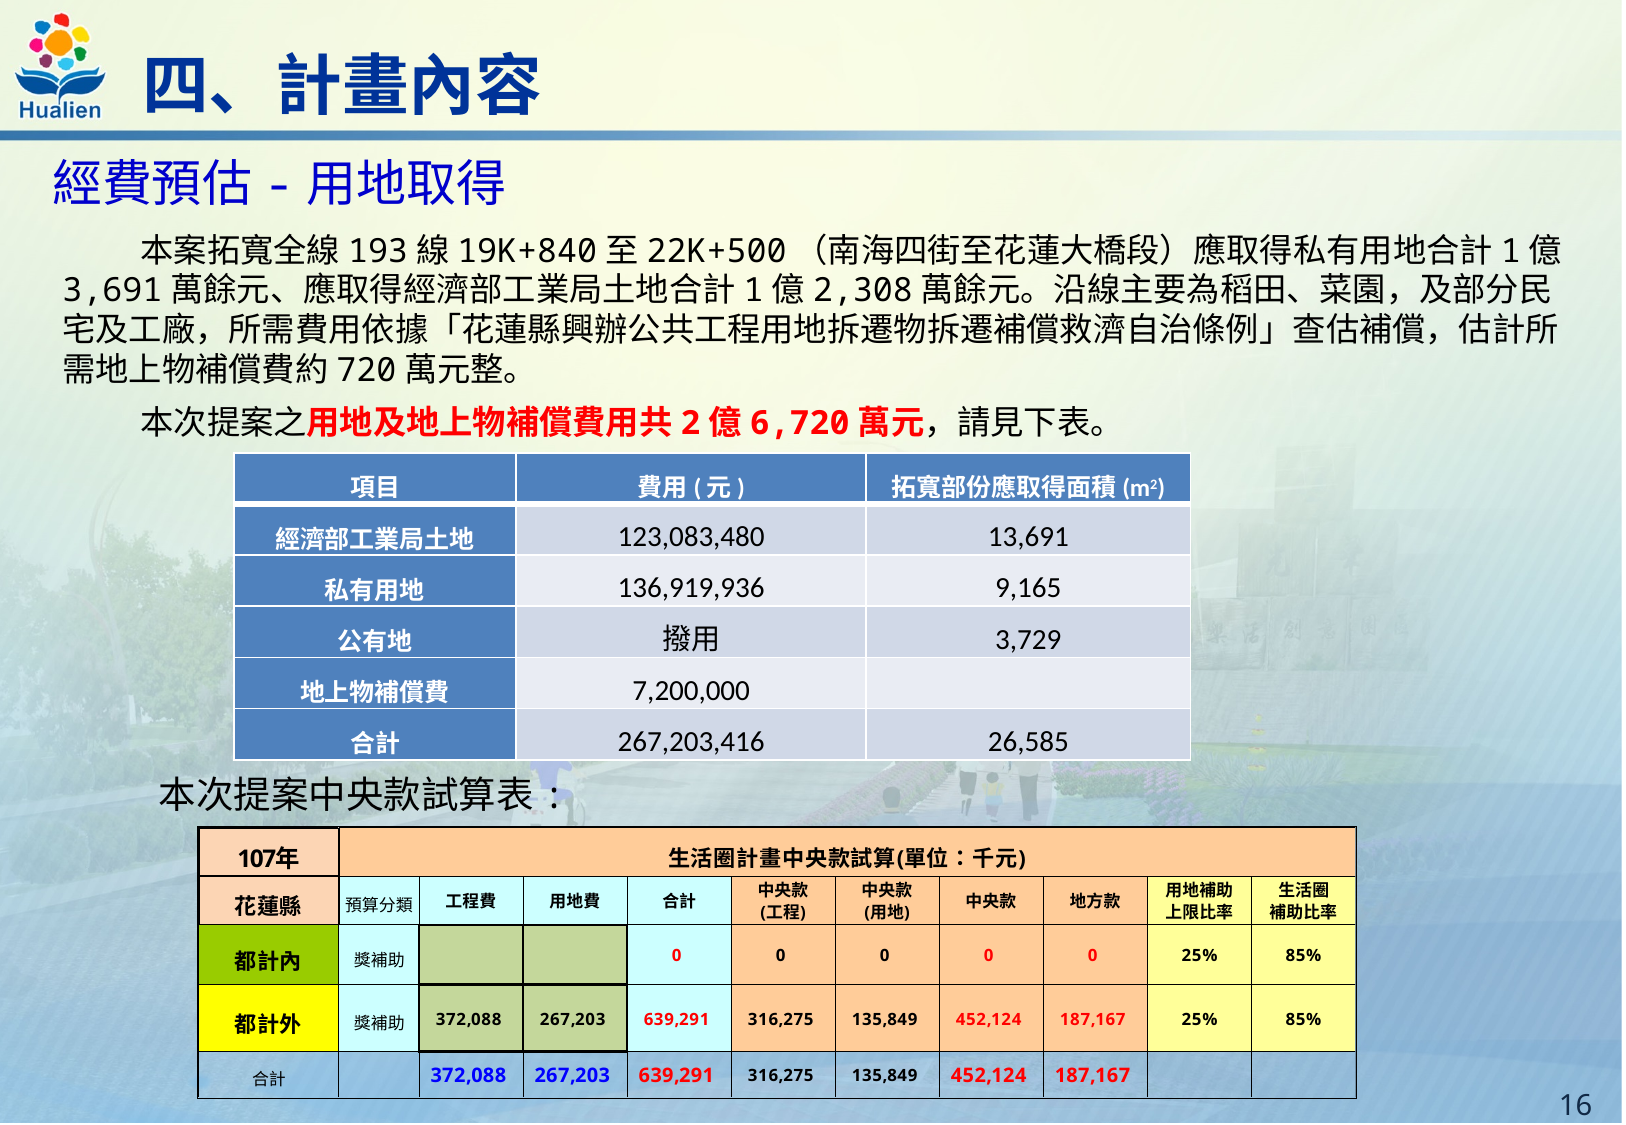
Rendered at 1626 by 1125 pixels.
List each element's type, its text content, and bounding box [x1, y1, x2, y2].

table_cell 136,919,936 [517, 556, 865, 605]
table_cell 26,585 [867, 709, 1190, 759]
text_box 四、計畫內容 [127, 36, 943, 129]
table_cell 合計 [235, 709, 515, 759]
table_header 項目 [235, 454, 515, 501]
picture [0, 0, 1622, 1123]
table_cell 私有用地 [235, 556, 515, 605]
slide_number <number> [1529, 1078, 1622, 1122]
table_header 費用(元) [517, 454, 865, 501]
table_cell 267,203,416 [517, 709, 865, 759]
table_cell 撥用 [517, 607, 865, 657]
text_box 本次提案中央款試算表: [144, 763, 581, 824]
table_cell 13,691 [867, 507, 1190, 554]
table_header 拓寬部份應取得面積(m2) [867, 454, 1190, 501]
text_box 本案拓寬全線193線19K+840至22K+500（南海四街至花蓮大橋段）應取得私有用地合計1億3,691萬餘元、應取得經濟部工業局土地合計1億2,308萬餘元。沿線主要為稻田、菜園，及部分民宅及工廠，所需費用依據「花蓮縣興辦公共工程用地拆遷物拆遷補償救濟自治條例」查估補償，估計所需地上物補償費約720萬元整。 本次提案之用地及地上物補償費用共2億6,720萬元，請見下表。 [47, 221, 1584, 449]
table_cell 公有地 [235, 607, 515, 657]
table_cell 123,083,480 [517, 507, 865, 554]
table_cell 7,200,000 [517, 658, 865, 708]
table_cell 9,165 [867, 556, 1190, 605]
text_box 經費預估-用地取得 [37, 144, 521, 219]
table_cell 經濟部工業局土地 [235, 507, 515, 554]
table_cell 地上物補償費 [235, 658, 515, 708]
table_cell [867, 658, 1190, 708]
table_cell 3,729 [867, 607, 1190, 657]
